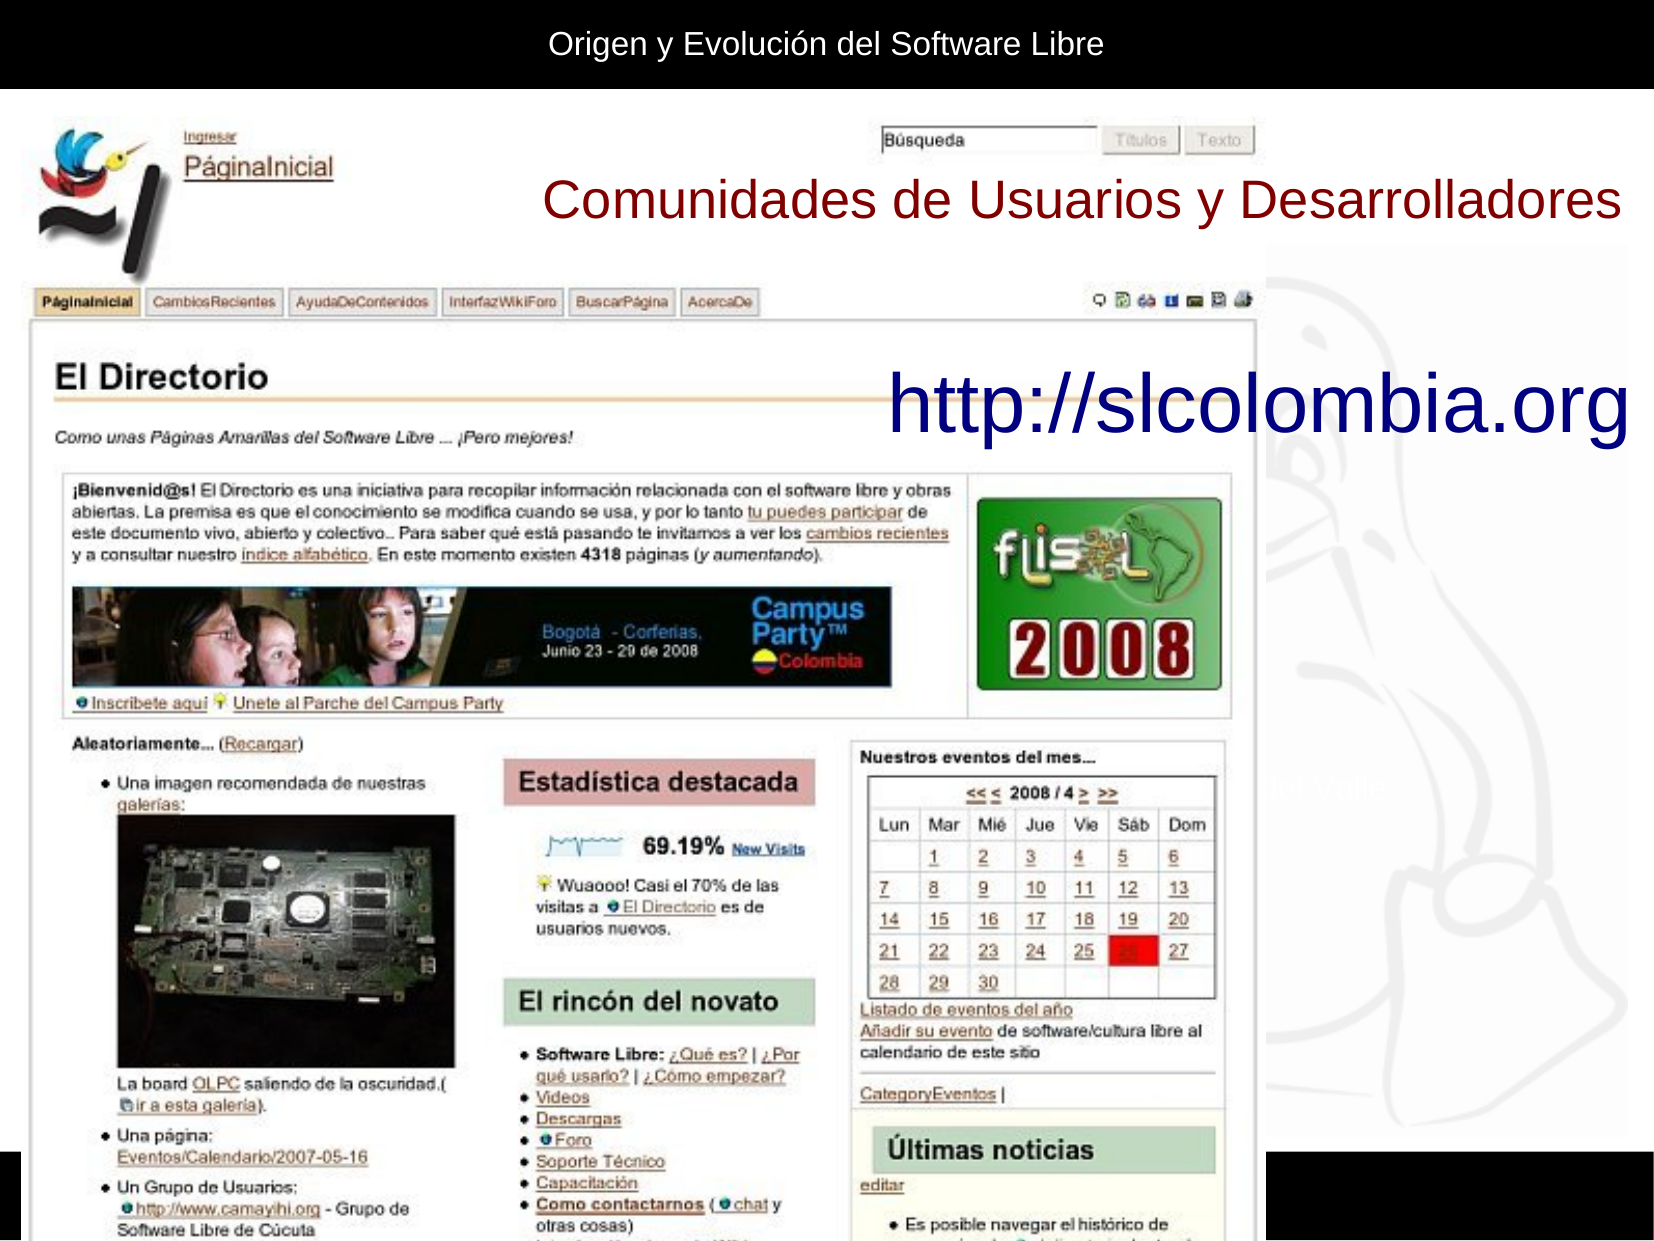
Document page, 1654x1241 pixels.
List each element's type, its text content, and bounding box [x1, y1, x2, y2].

title Comunidades de Usuarios y Desarrolladores [147, 147, 1625, 252]
picture [21, 116, 1628, 1241]
text_box http://slcolombia.org [887, 357, 1633, 451]
